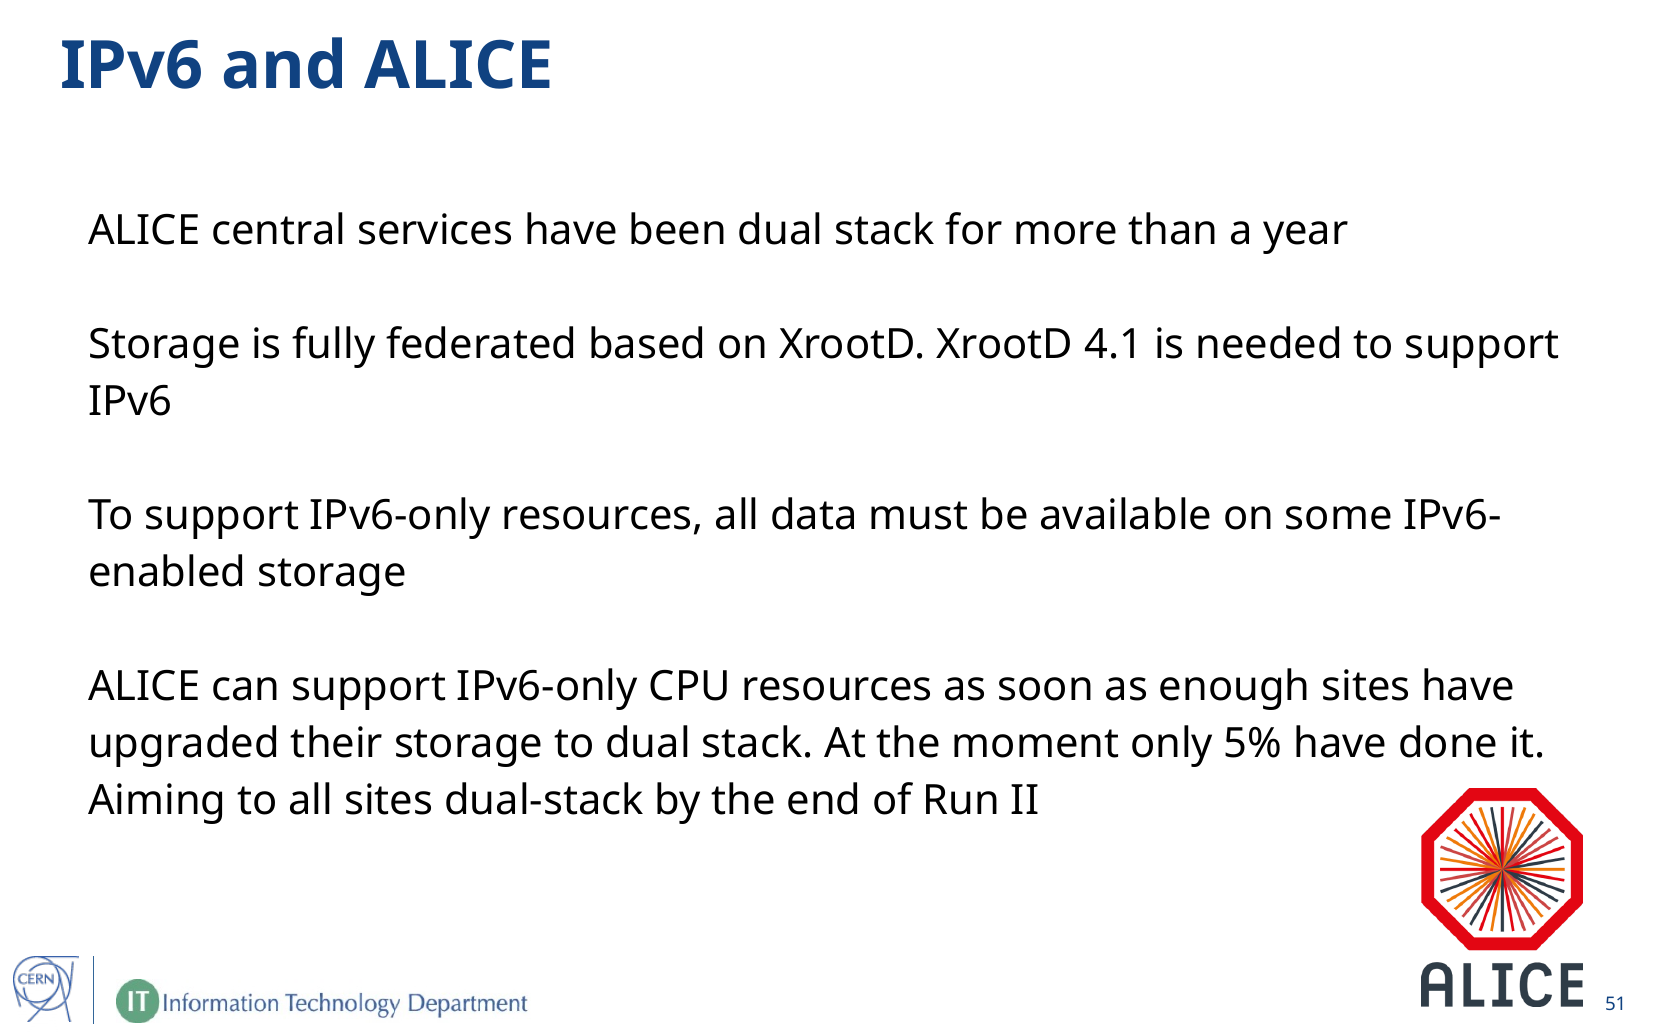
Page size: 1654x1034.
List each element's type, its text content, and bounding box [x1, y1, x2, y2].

text_box ALICE central services have been dual stack for more than a year Storage is fully federated based on XrootD. XrootD 4.1 is needed to support IPv6 To support IPv6-only resources, all data must be available on some IPv6-enabled storage ALICE can support IPv6-only CPU resources as soon as enough sites have upgraded their storage to dual stack. At the moment only 5% have done it. Aiming to all sites dual-stack by the end of Run II [73, 192, 1607, 890]
title IPv6 and ALICE [60, 0, 1528, 138]
picture [1421, 788, 1583, 1007]
picture [116, 979, 788, 1023]
picture [13, 956, 79, 1032]
